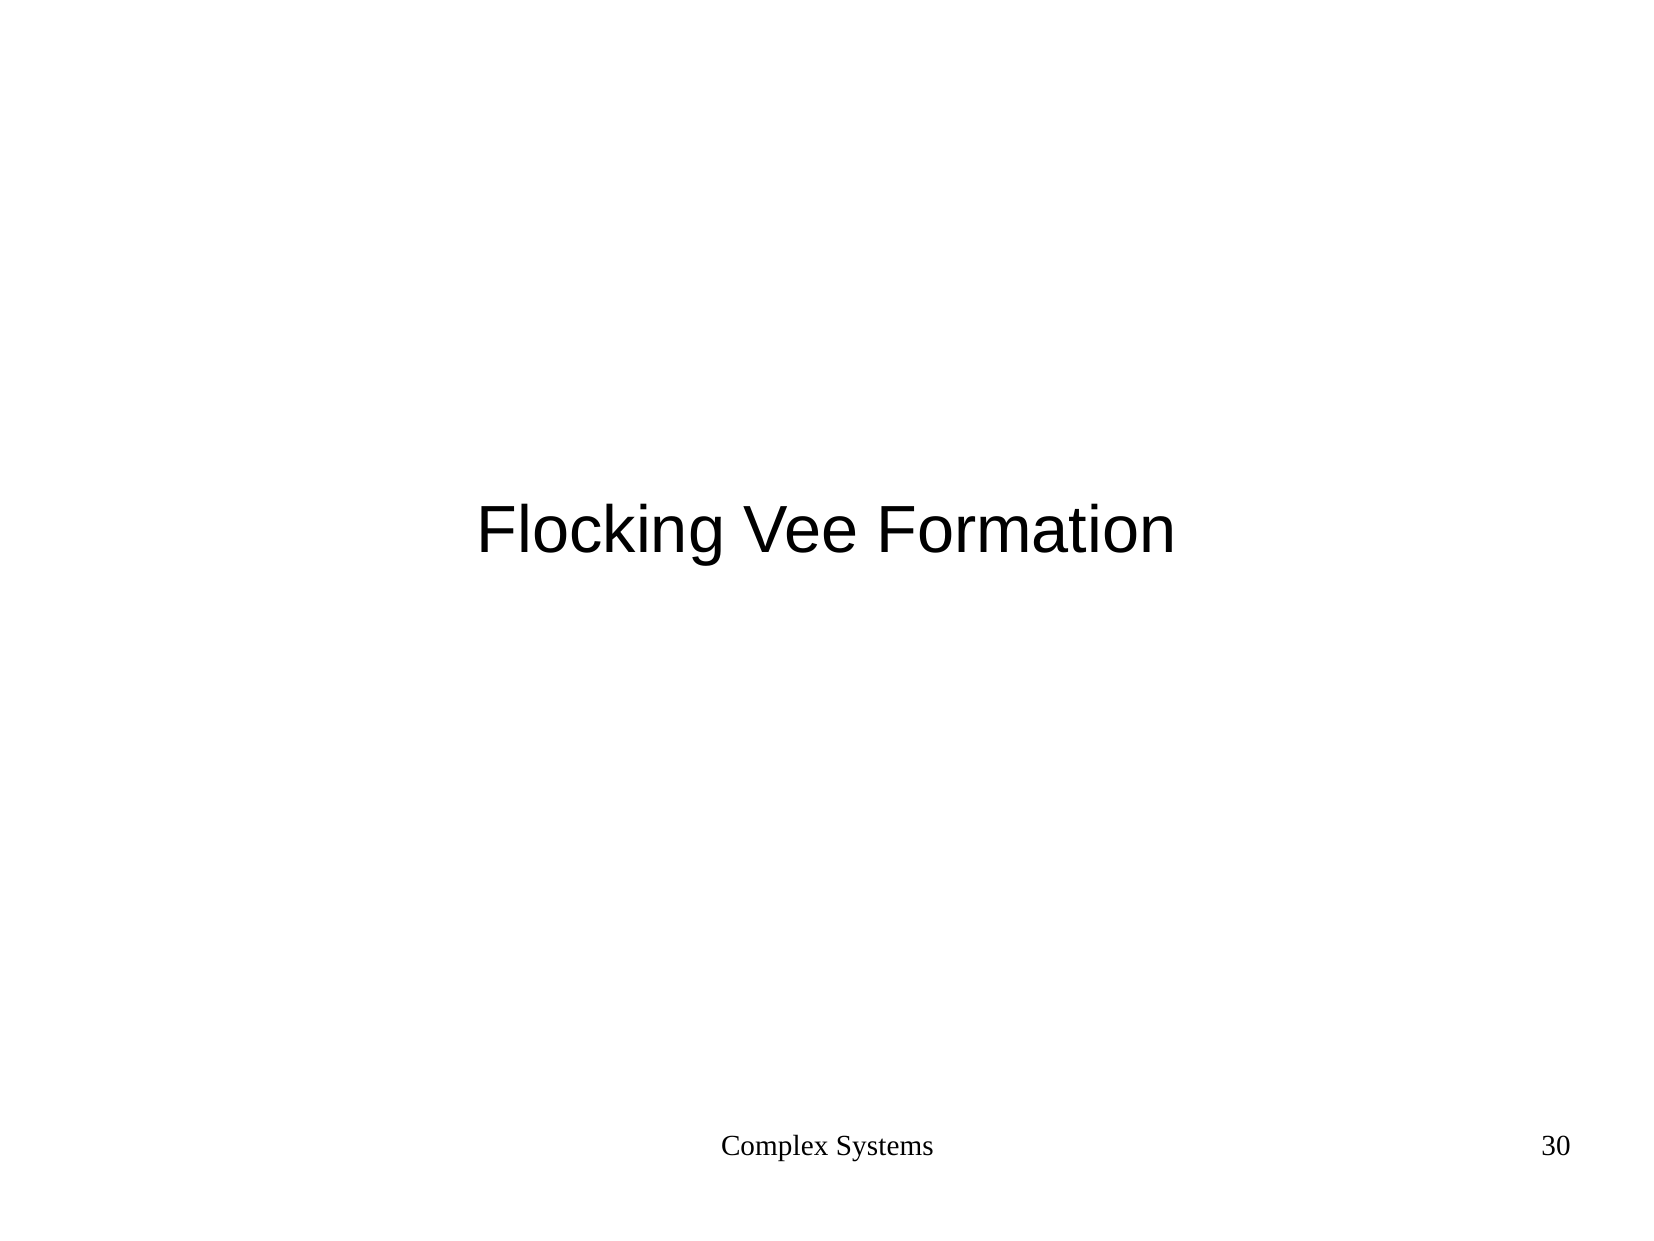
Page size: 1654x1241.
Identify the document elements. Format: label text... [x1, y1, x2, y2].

subtitle Flocking Vee Formation [82, 49, 1571, 1109]
